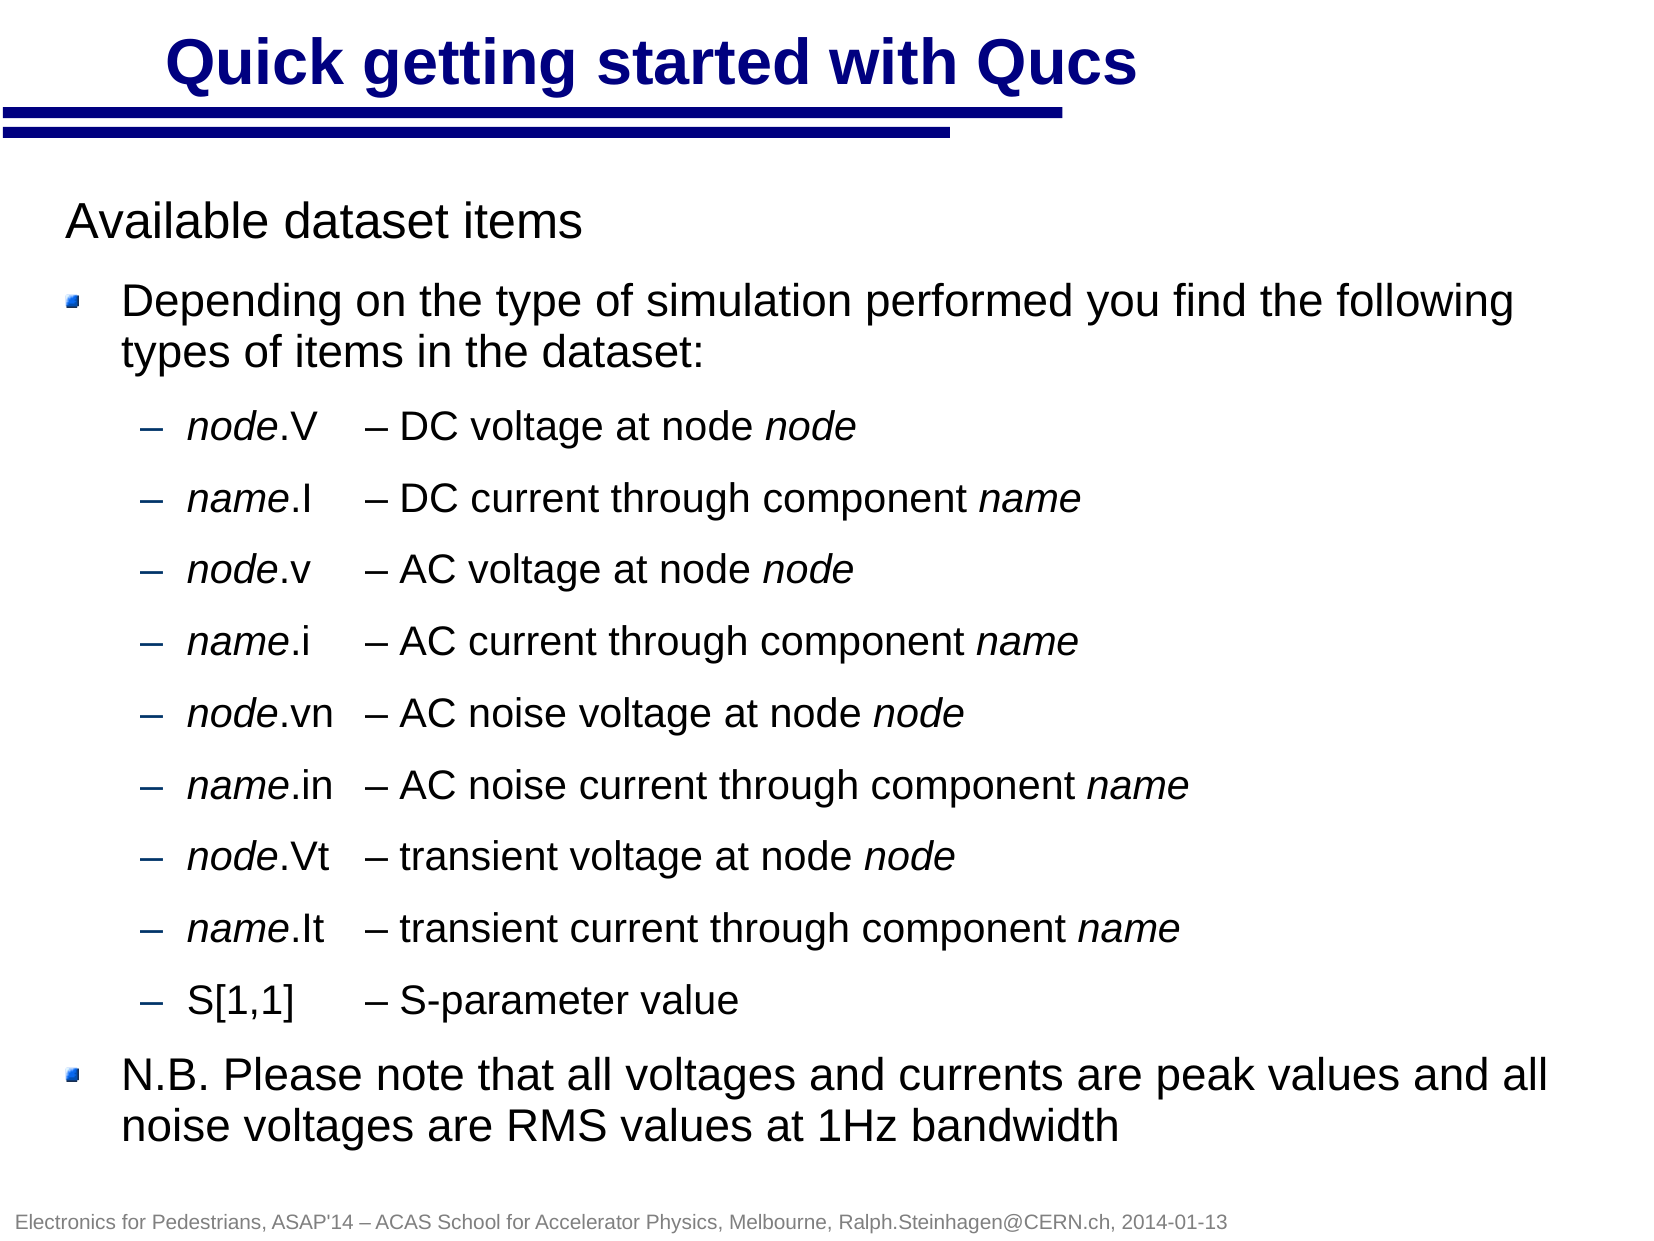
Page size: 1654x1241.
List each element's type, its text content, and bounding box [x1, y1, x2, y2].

title Quick getting started with Qucs [165, 0, 1323, 124]
list Available dataset items Depending on the type of simulation performed you ﬁnd the following types of items in the dataset: node.V – DC voltage at node node name.I – DC current through component name node.v – AC voltage at node node name.i – AC current through component name node.vn – AC noise voltage at node node name.in – AC noise current through component name node.Vt – transient voltage at node node name.It – transient current through component name S[1,1] – S-parameter value N.B. Please note that all voltages and currents are peak values and all noise voltages are RMS values at 1Hz bandwidth [65, 192, 1628, 1205]
